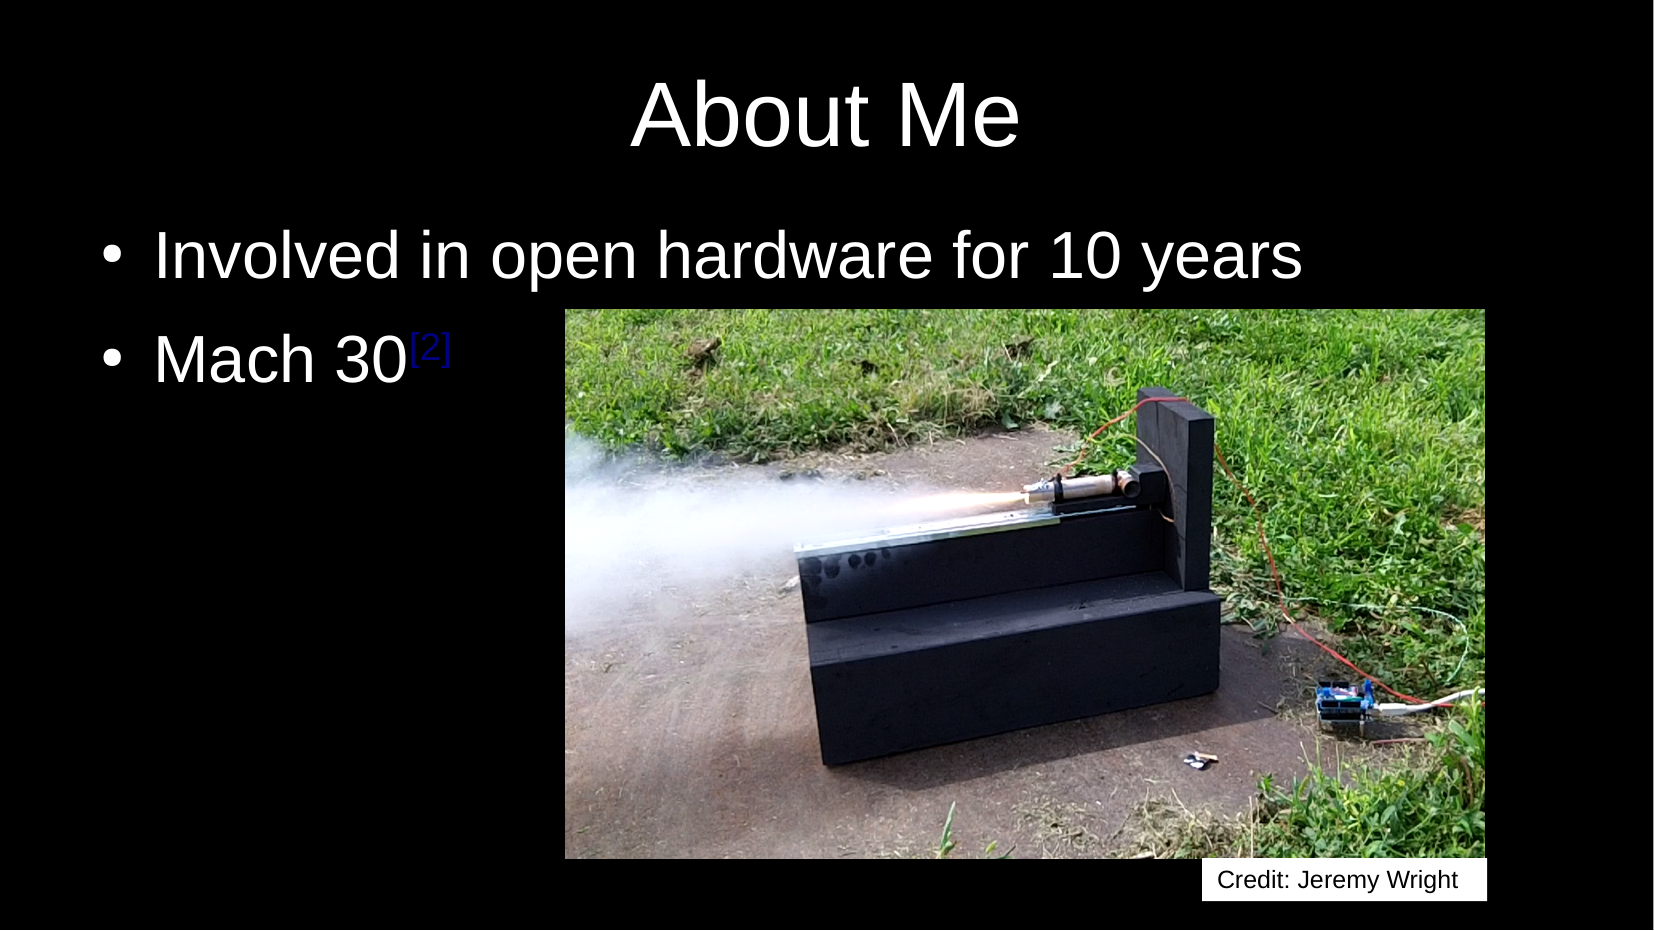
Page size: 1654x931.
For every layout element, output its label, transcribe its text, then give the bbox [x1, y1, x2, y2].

title About Me [82, 37, 1571, 193]
list Involved in open hardware for 10 years Mach 30[2] [82, 217, 1571, 758]
picture [565, 309, 1486, 859]
text_box Credit: Jeremy Wright [1202, 858, 1488, 902]
